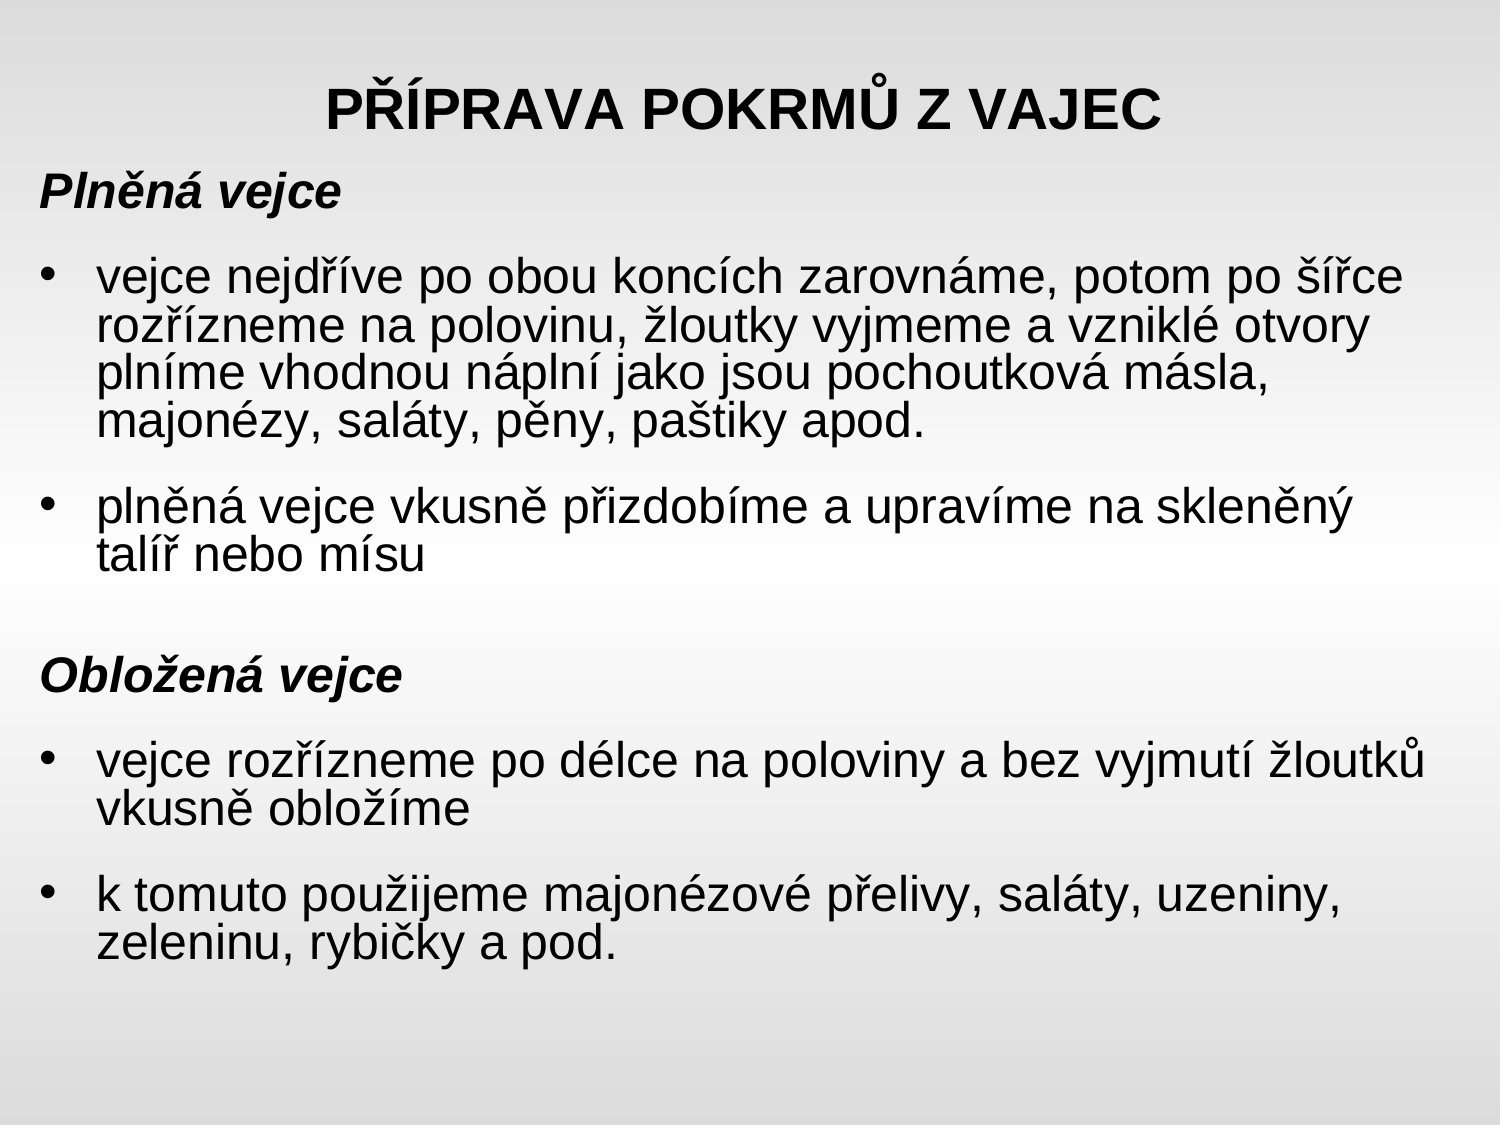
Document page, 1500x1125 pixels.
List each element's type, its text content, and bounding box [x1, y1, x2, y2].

list Plněná vejce vejce nejdříve po obou koncích zarovnáme, potom po šířce rozřízneme na polovinu, žloutky vyjmeme a vzniklé otvory plníme vhodnou náplní jako jsou pochoutková másla, majonézy, saláty, pěny, paštiky apod. plněná vejce vkusně přizdobíme a upravíme na skleněný talíř nebo mísu Obložená vejce vejce rozřízneme po délce na poloviny a bez vyjmutí žloutků vkusně obložíme k tomuto použijeme majonézové přelivy, saláty, uzeniny, zeleninu, rybičky a pod. [24, 162, 1450, 1101]
title PŘÍPRAVA POKRMŮ Z VAJEC [62, 49, 1426, 162]
